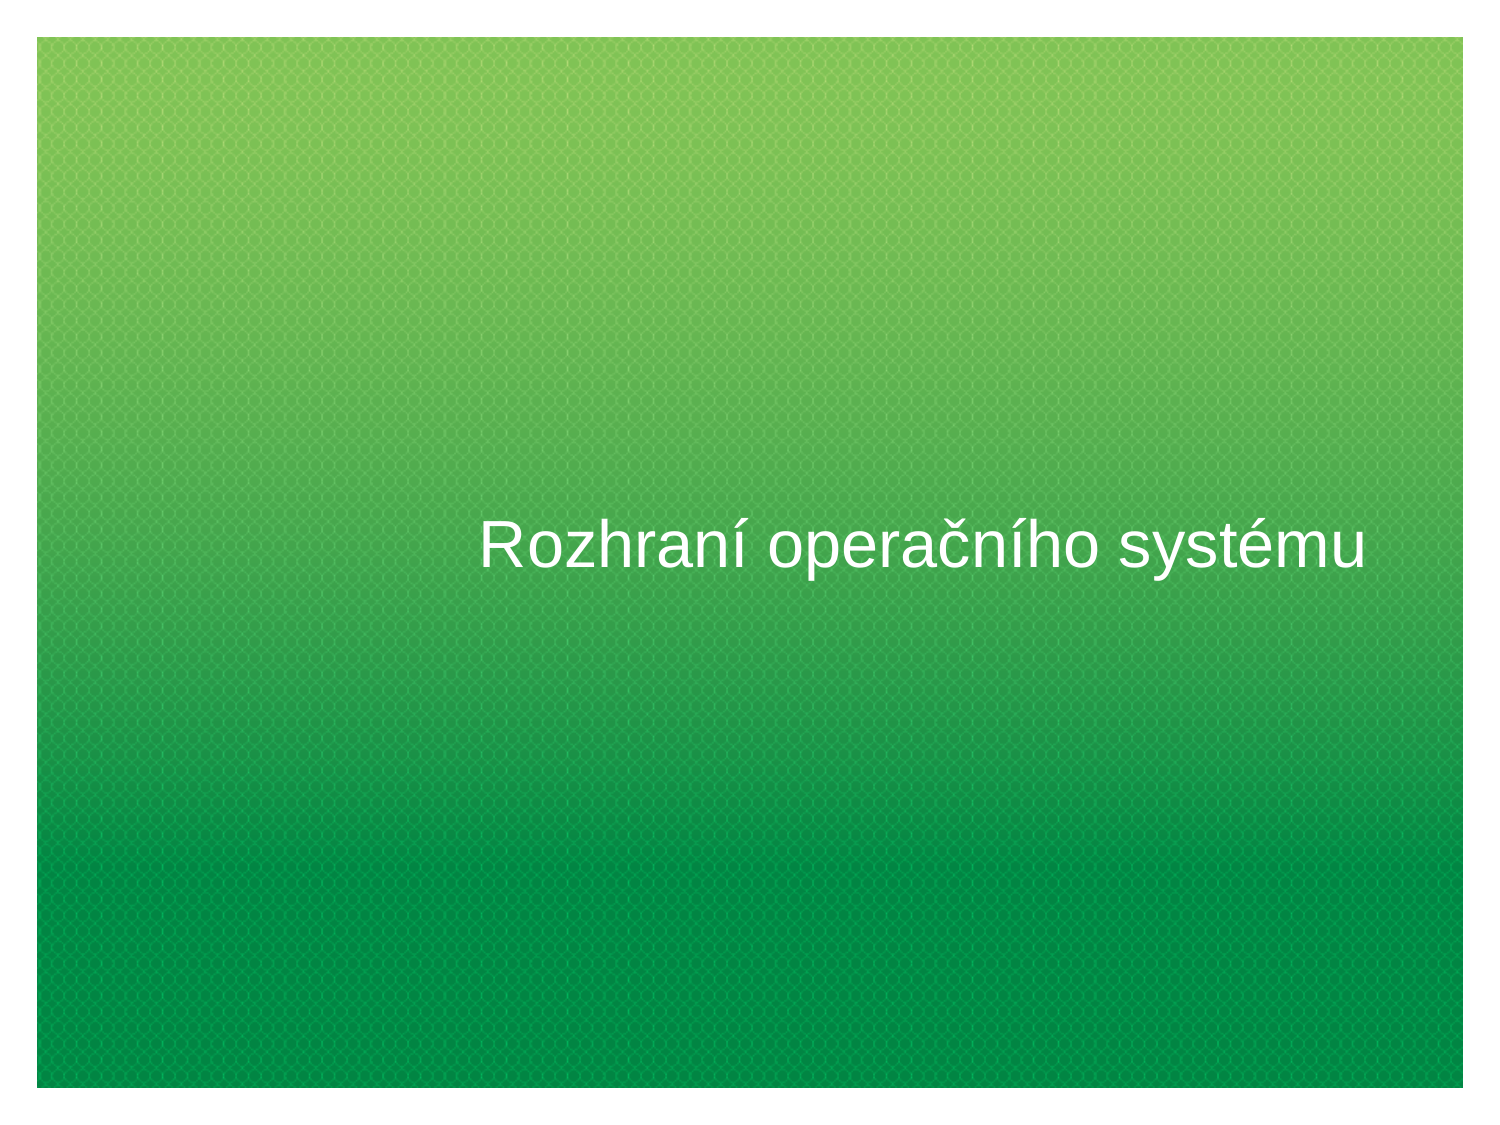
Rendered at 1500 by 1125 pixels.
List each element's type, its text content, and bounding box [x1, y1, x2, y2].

picture [37, 37, 1463, 1088]
title Rozhraní operačního systému [135, 450, 1369, 638]
